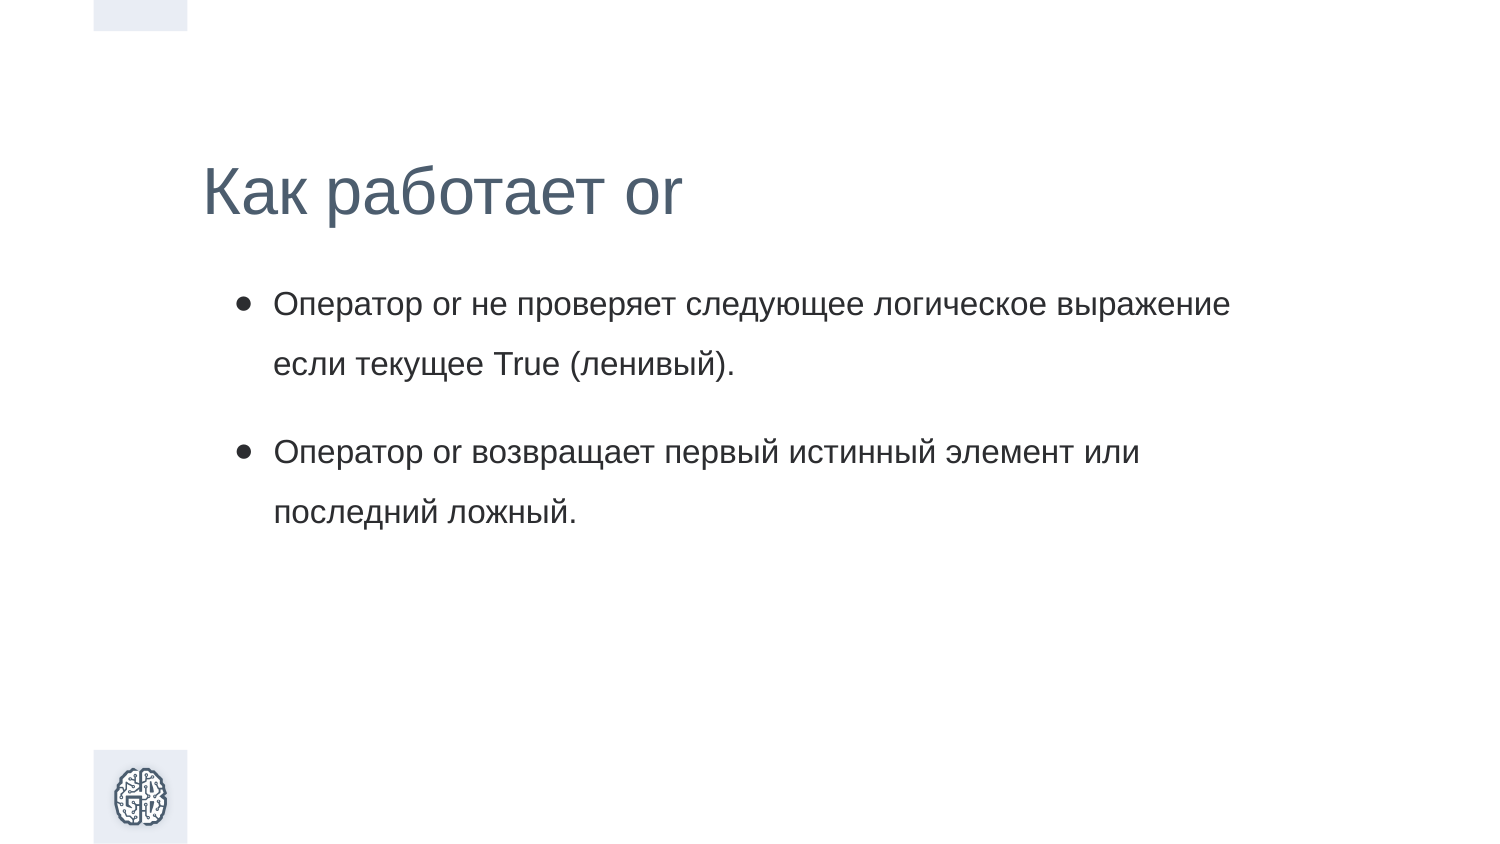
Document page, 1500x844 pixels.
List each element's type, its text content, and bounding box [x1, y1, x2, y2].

text_box Оператор or не проверяет следующее логическое выражение если текущее True (ленивый). [187, 259, 1312, 384]
text_box Оператор or возвращает первый истинный элемент или последний ложный. [187, 408, 1313, 533]
text_box Как работает or [187, 93, 1312, 259]
picture [106, 760, 175, 834]
